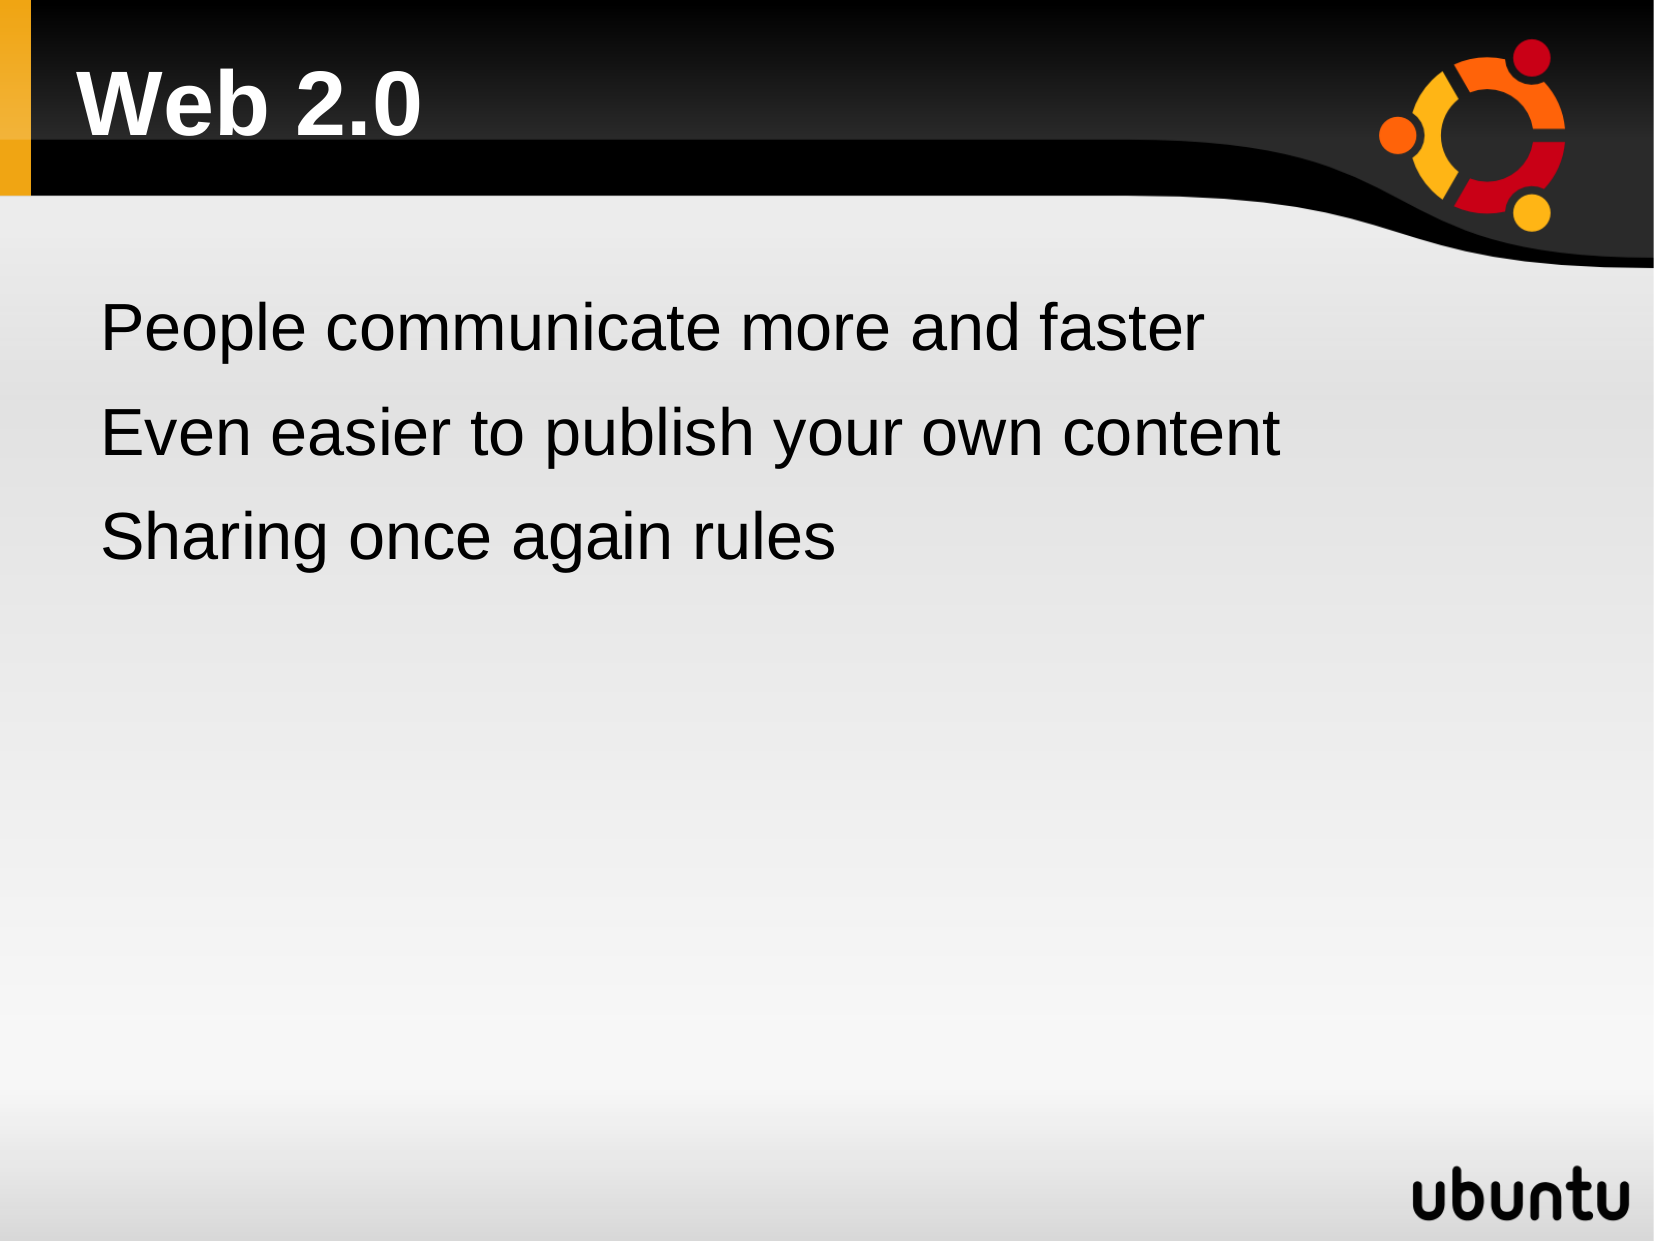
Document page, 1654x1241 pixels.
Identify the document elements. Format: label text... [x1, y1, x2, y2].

list People communicate more and faster Even easier to publish your own content Sharing once again rules [82, 290, 1571, 1109]
picture [0, 0, 1654, 1241]
title Web 2.0 [76, 0, 1565, 208]
